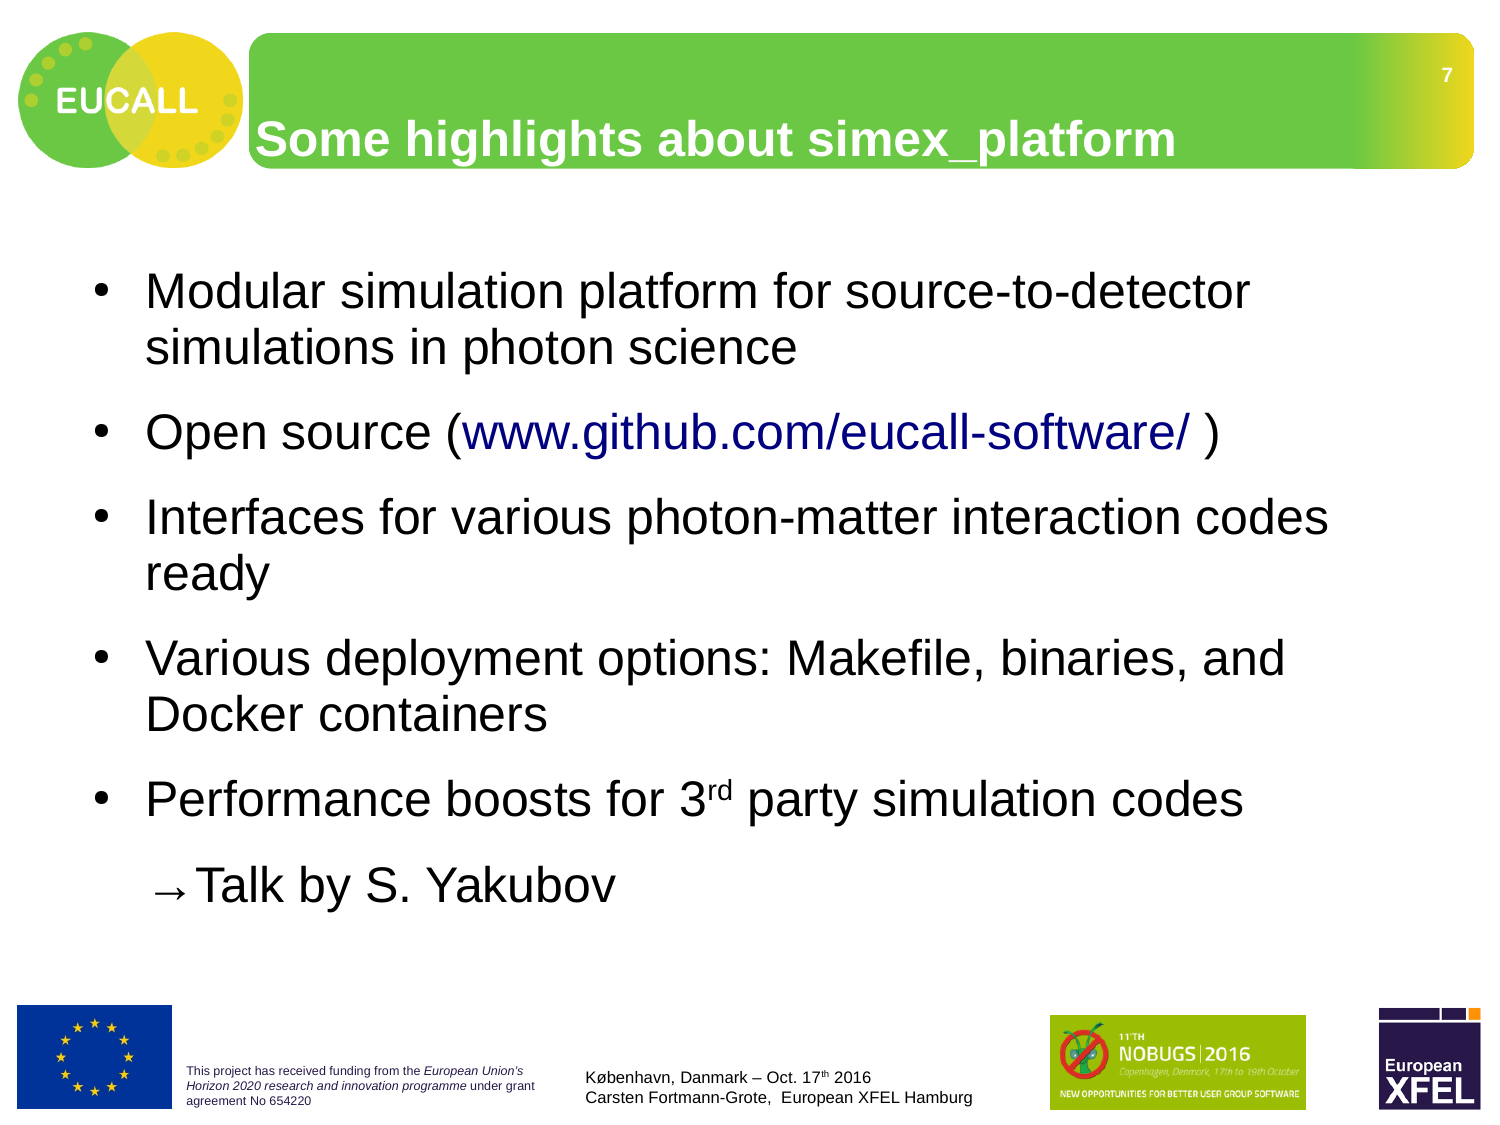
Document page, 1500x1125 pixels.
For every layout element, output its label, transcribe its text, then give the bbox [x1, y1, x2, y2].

picture [1050, 1015, 1306, 1110]
picture [17, 1005, 172, 1109]
title Some highlights about simex_platform [254, 69, 1471, 168]
list Modular simulation platform for source-to-detector simulations in photon science Open source (www.github.com/eucall-software/ ) Interfaces for various photon-matter interaction codes ready Various deployment options: Makefile, binaries, and Docker containers Performance boosts for 3rd party simulation codes →Talk by S. Yakubov [75, 263, 1425, 916]
picture [18, 32, 243, 168]
picture [1376, 1005, 1483, 1112]
